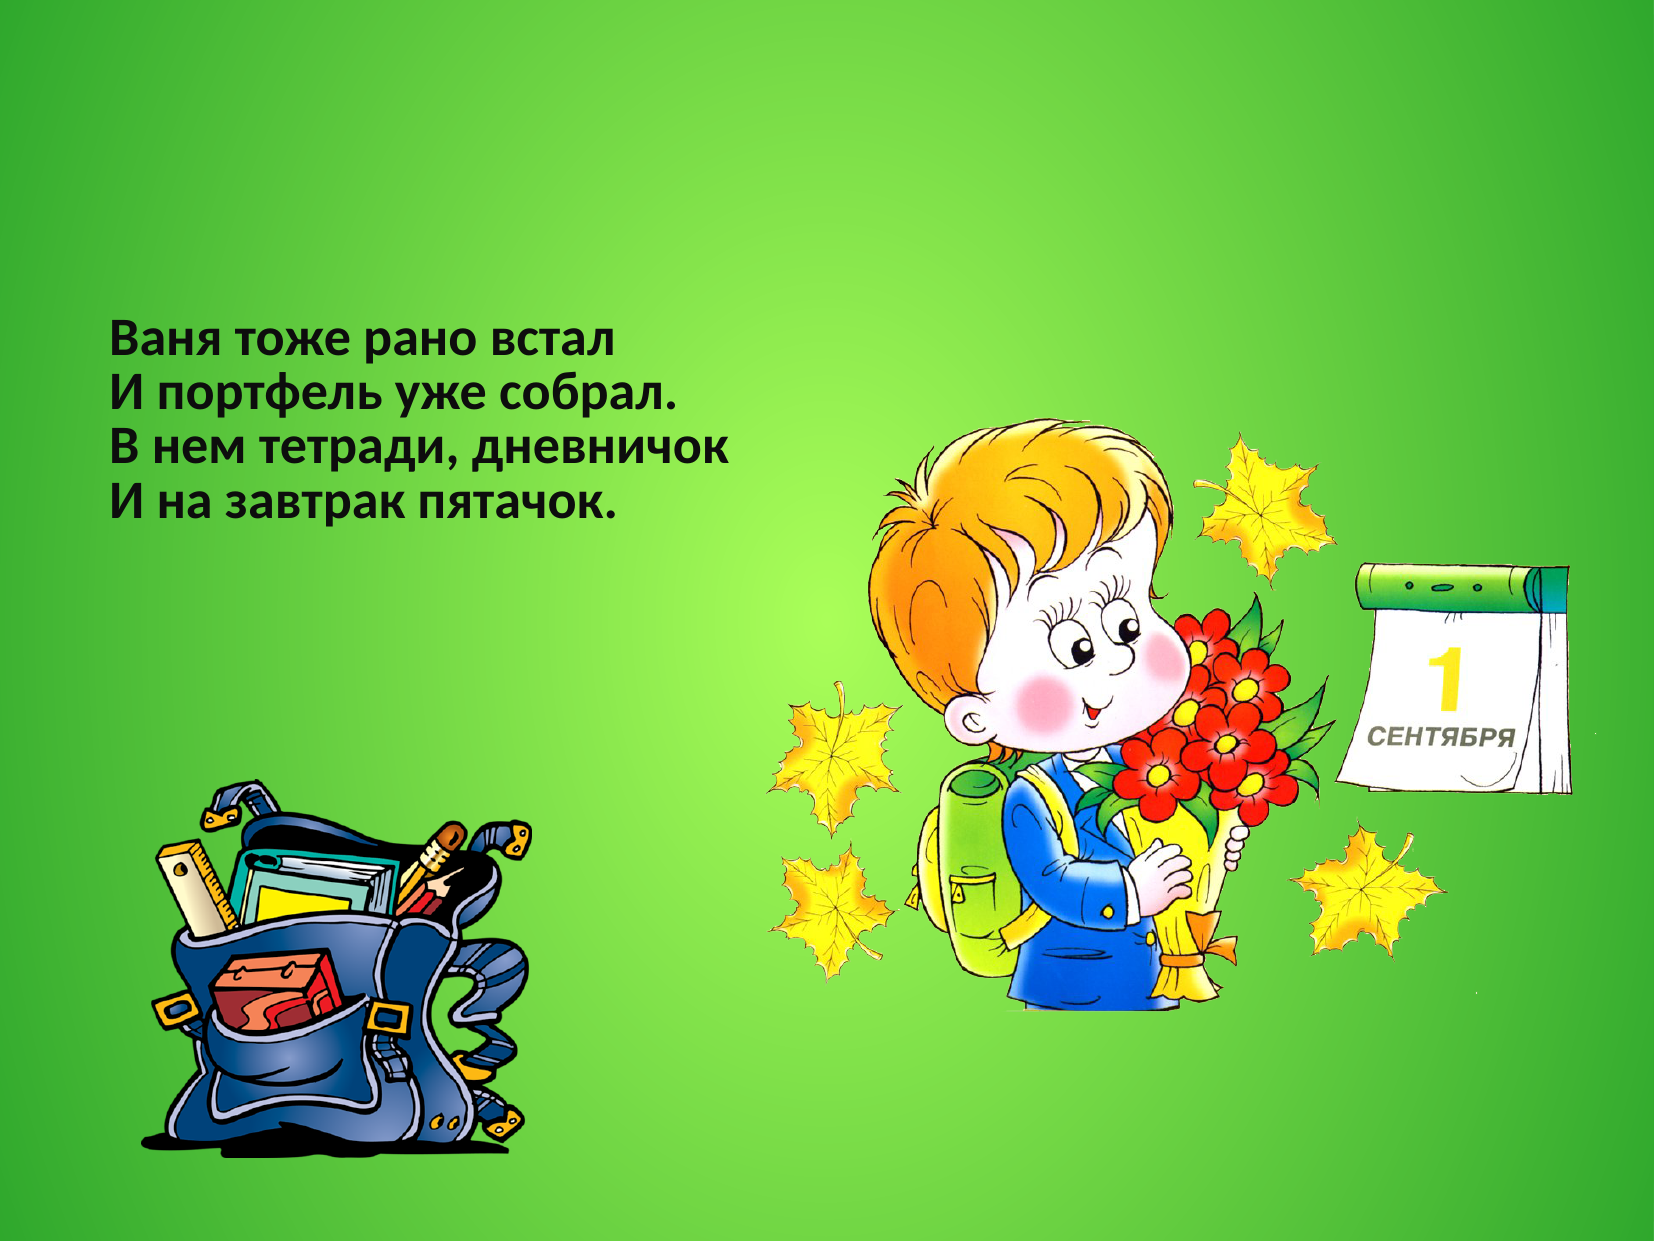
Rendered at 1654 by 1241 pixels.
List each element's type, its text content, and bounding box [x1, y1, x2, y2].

picture [732, 356, 1654, 1028]
picture [141, 779, 532, 1158]
text_box Ваня тоже рано встал И портфель уже собрал. В нем тетради, дневничок И на завтрак пятачок. [94, 307, 851, 815]
